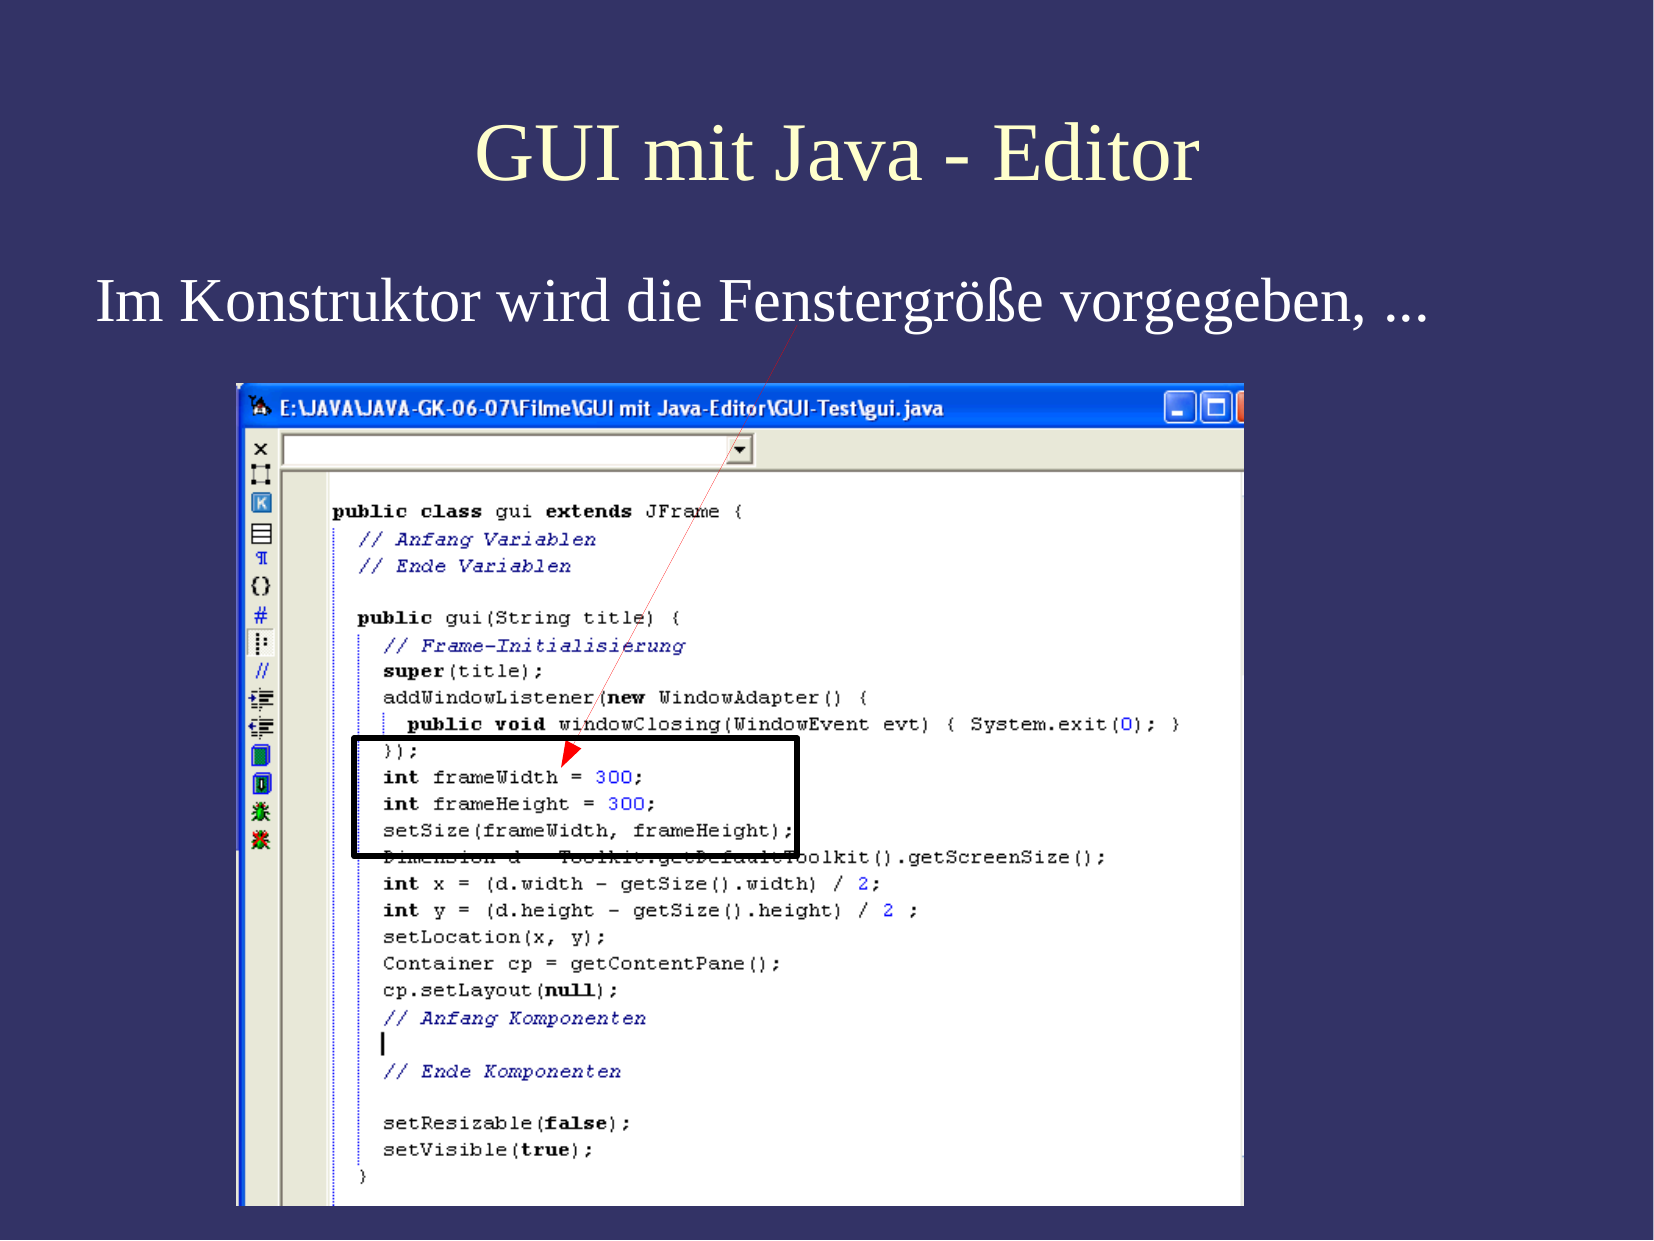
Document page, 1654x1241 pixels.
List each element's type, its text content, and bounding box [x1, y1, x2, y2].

text_box [354, 738, 798, 857]
list Im Konstruktor wird die Fenstergröße vorgegeben, ... [77, 265, 1579, 1214]
title GUI mit Java - Editor [54, 44, 1622, 260]
picture [236, 383, 1244, 1206]
